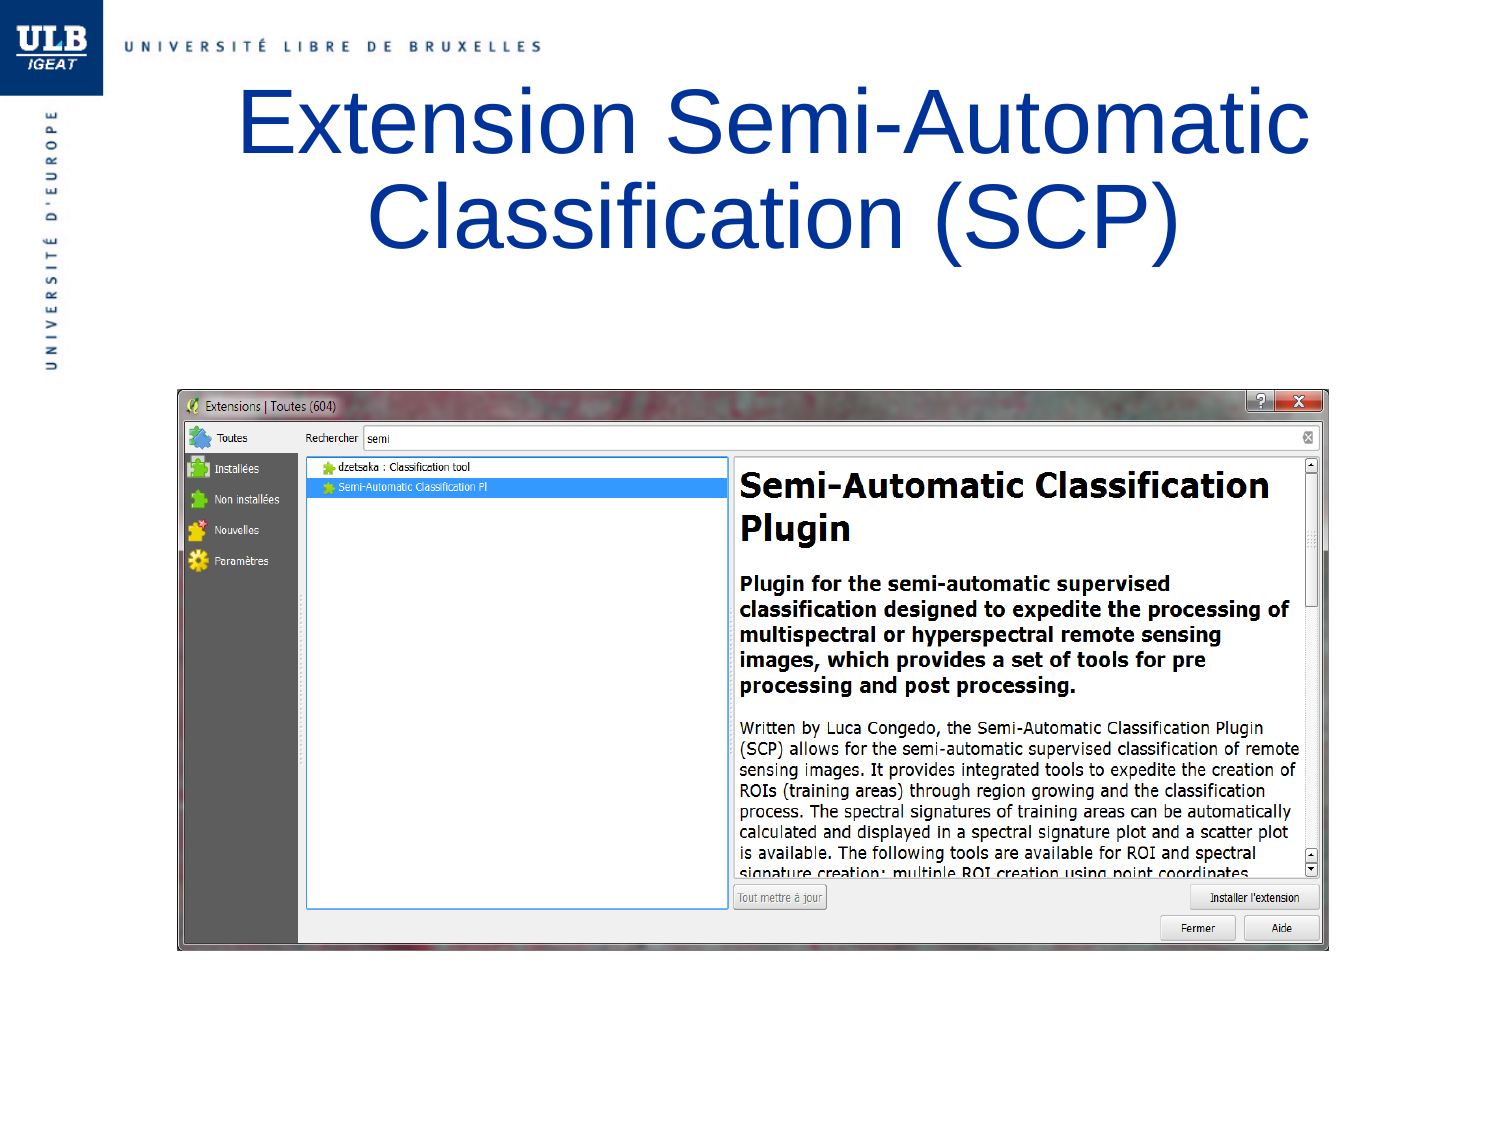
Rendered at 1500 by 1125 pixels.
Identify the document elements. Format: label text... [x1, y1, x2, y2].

list [96, 250, 1447, 1034]
picture [0, 0, 1500, 1125]
title Extension Semi-Automatic Classification (SCP) [129, 73, 1421, 272]
